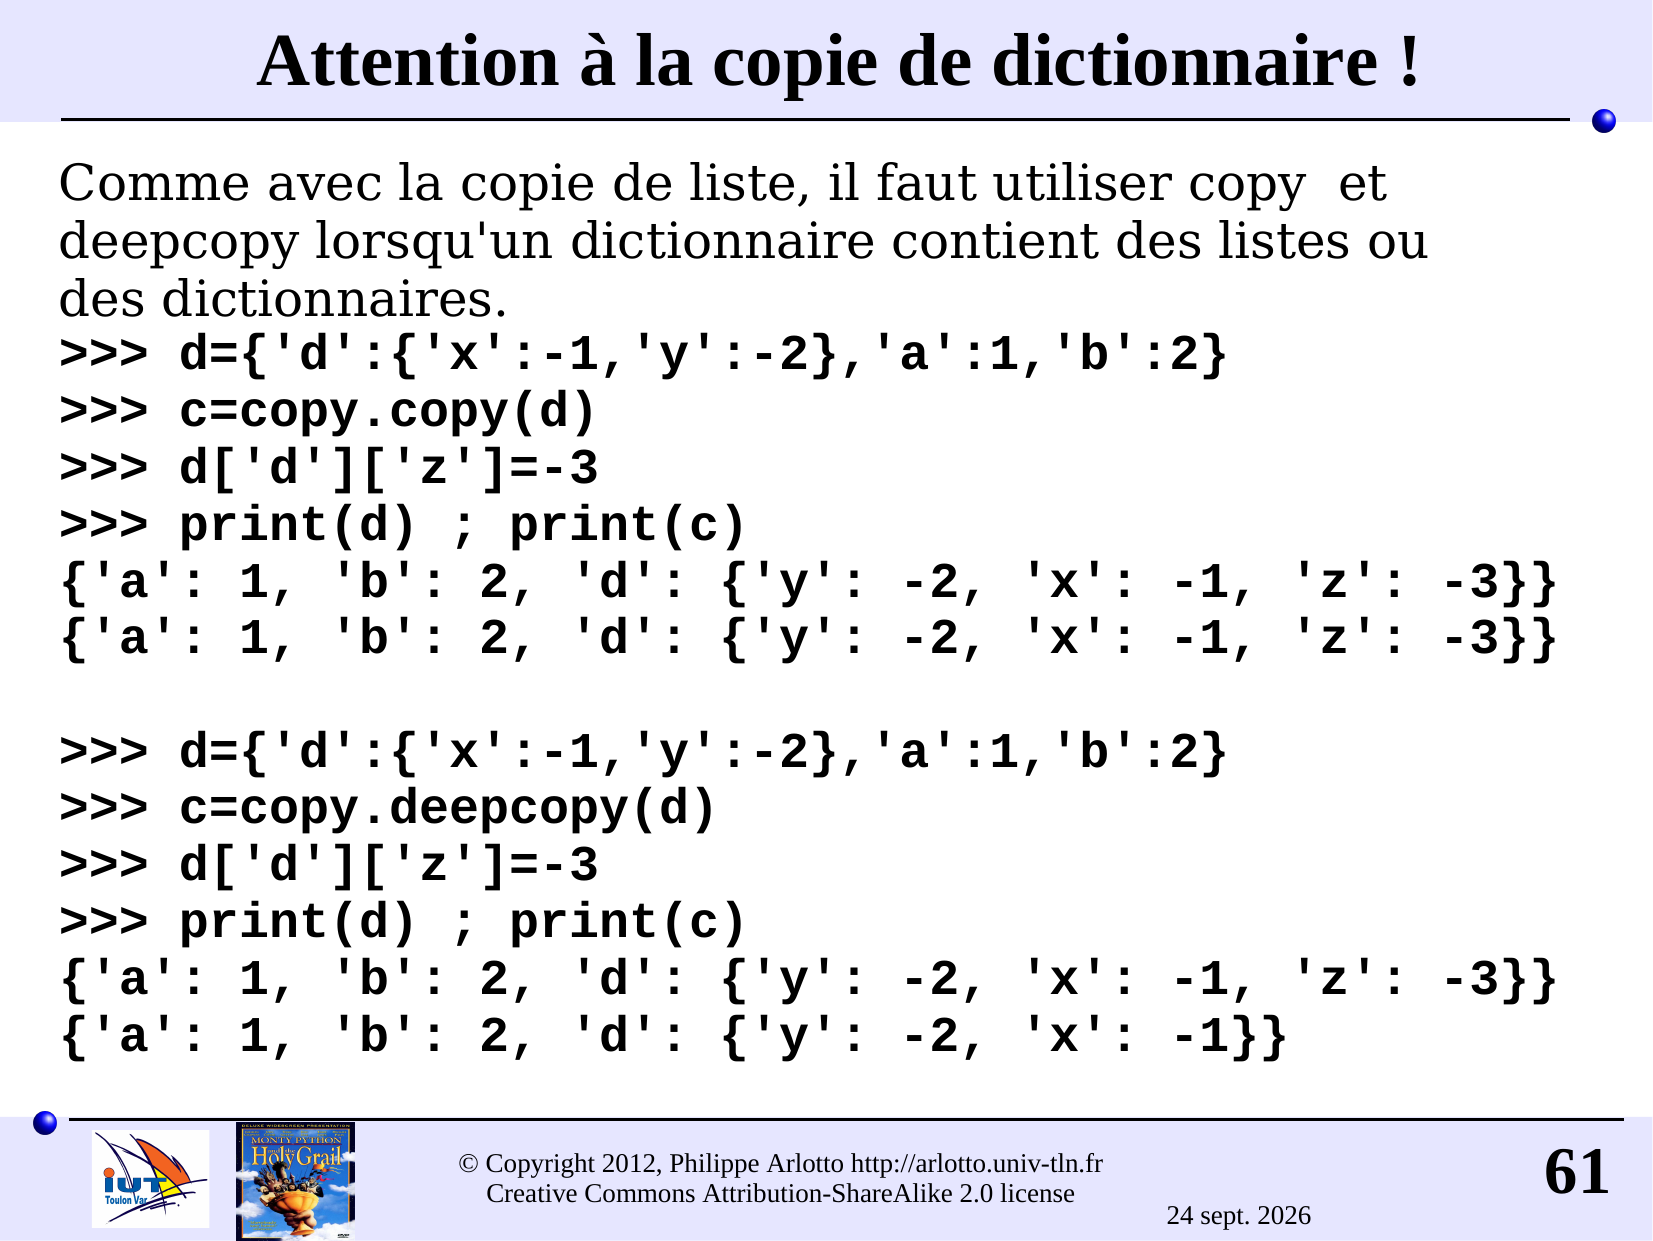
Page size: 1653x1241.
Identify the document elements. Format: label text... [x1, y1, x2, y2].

picture [236, 1129, 355, 1241]
text_box Comme avec la copie de liste, il faut utiliser copy et deepcopy lorsqu'un dictionnaire contient des listes ou des dictionnaires. >>> d={'d':{'x':-1,'y':-2},'a':1,'b':2} >>> c=copy.copy(d) >>> d['d']['z']=-3 >>> print(d) ; print(c) {'a': 1, 'b': 2, 'd': {'y': -2, 'x': -1, 'z': -3}} {'a': 1, 'b': 2, 'd': {'y': -2, 'x': -1, 'z': -3}} >>> d={'d':{'x':-1,'y':-2},'a':1,'b':2} >>> c=copy.deepcopy(d) >>> d['d']['z']=-3 >>> print(d) ; print(c) {'a': 1, 'b': 2, 'd': {'y': -2, 'x': -1, 'z': -3}} {'a': 1, 'b': 2, 'd': {'y': -2, 'x': -1}} [59, 153, 1560, 1129]
title Attention à la copie de dictionnaire ! [95, 14, 1585, 107]
